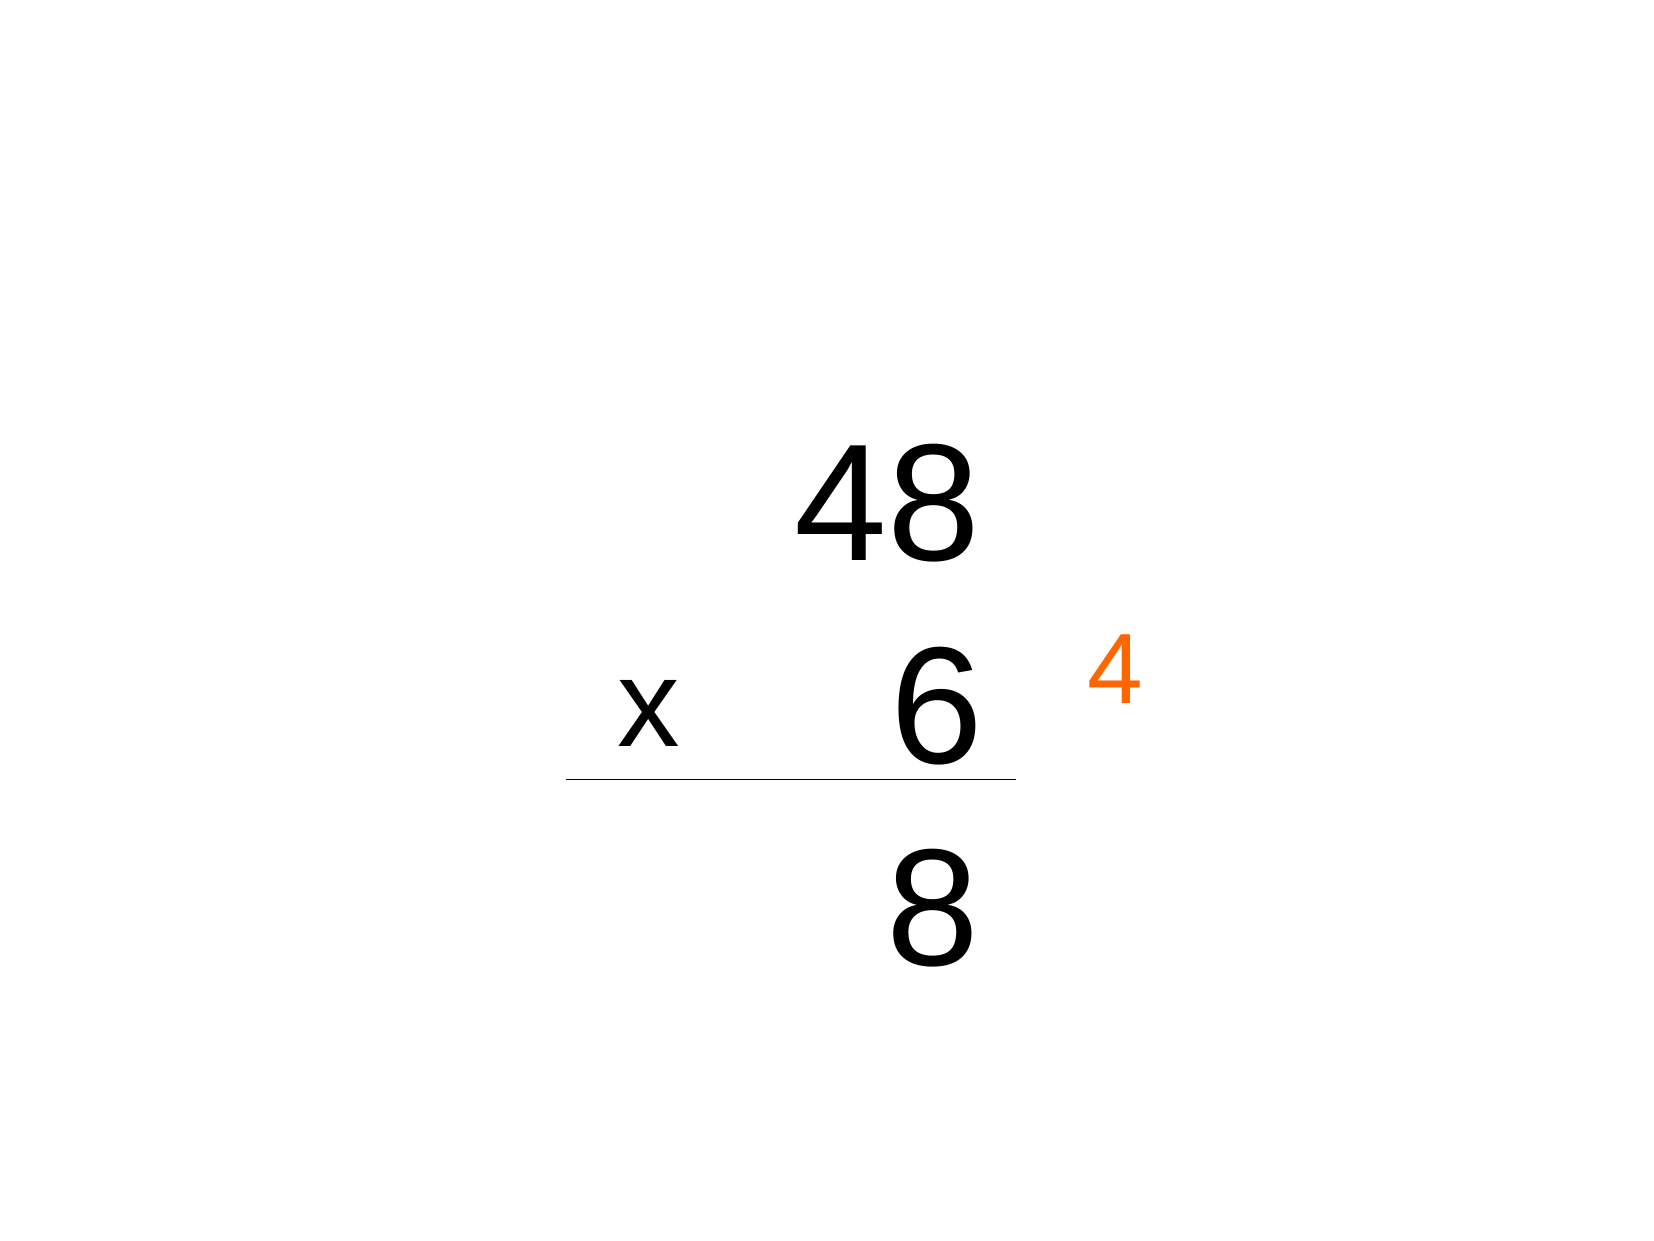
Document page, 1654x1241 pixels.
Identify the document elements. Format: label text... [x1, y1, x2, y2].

text_box 48 [779, 401, 1004, 603]
text_box x [602, 625, 745, 779]
text_box 6 [875, 605, 1029, 806]
text_box 8 [871, 806, 1087, 1008]
text_box 4 [1072, 605, 1288, 807]
